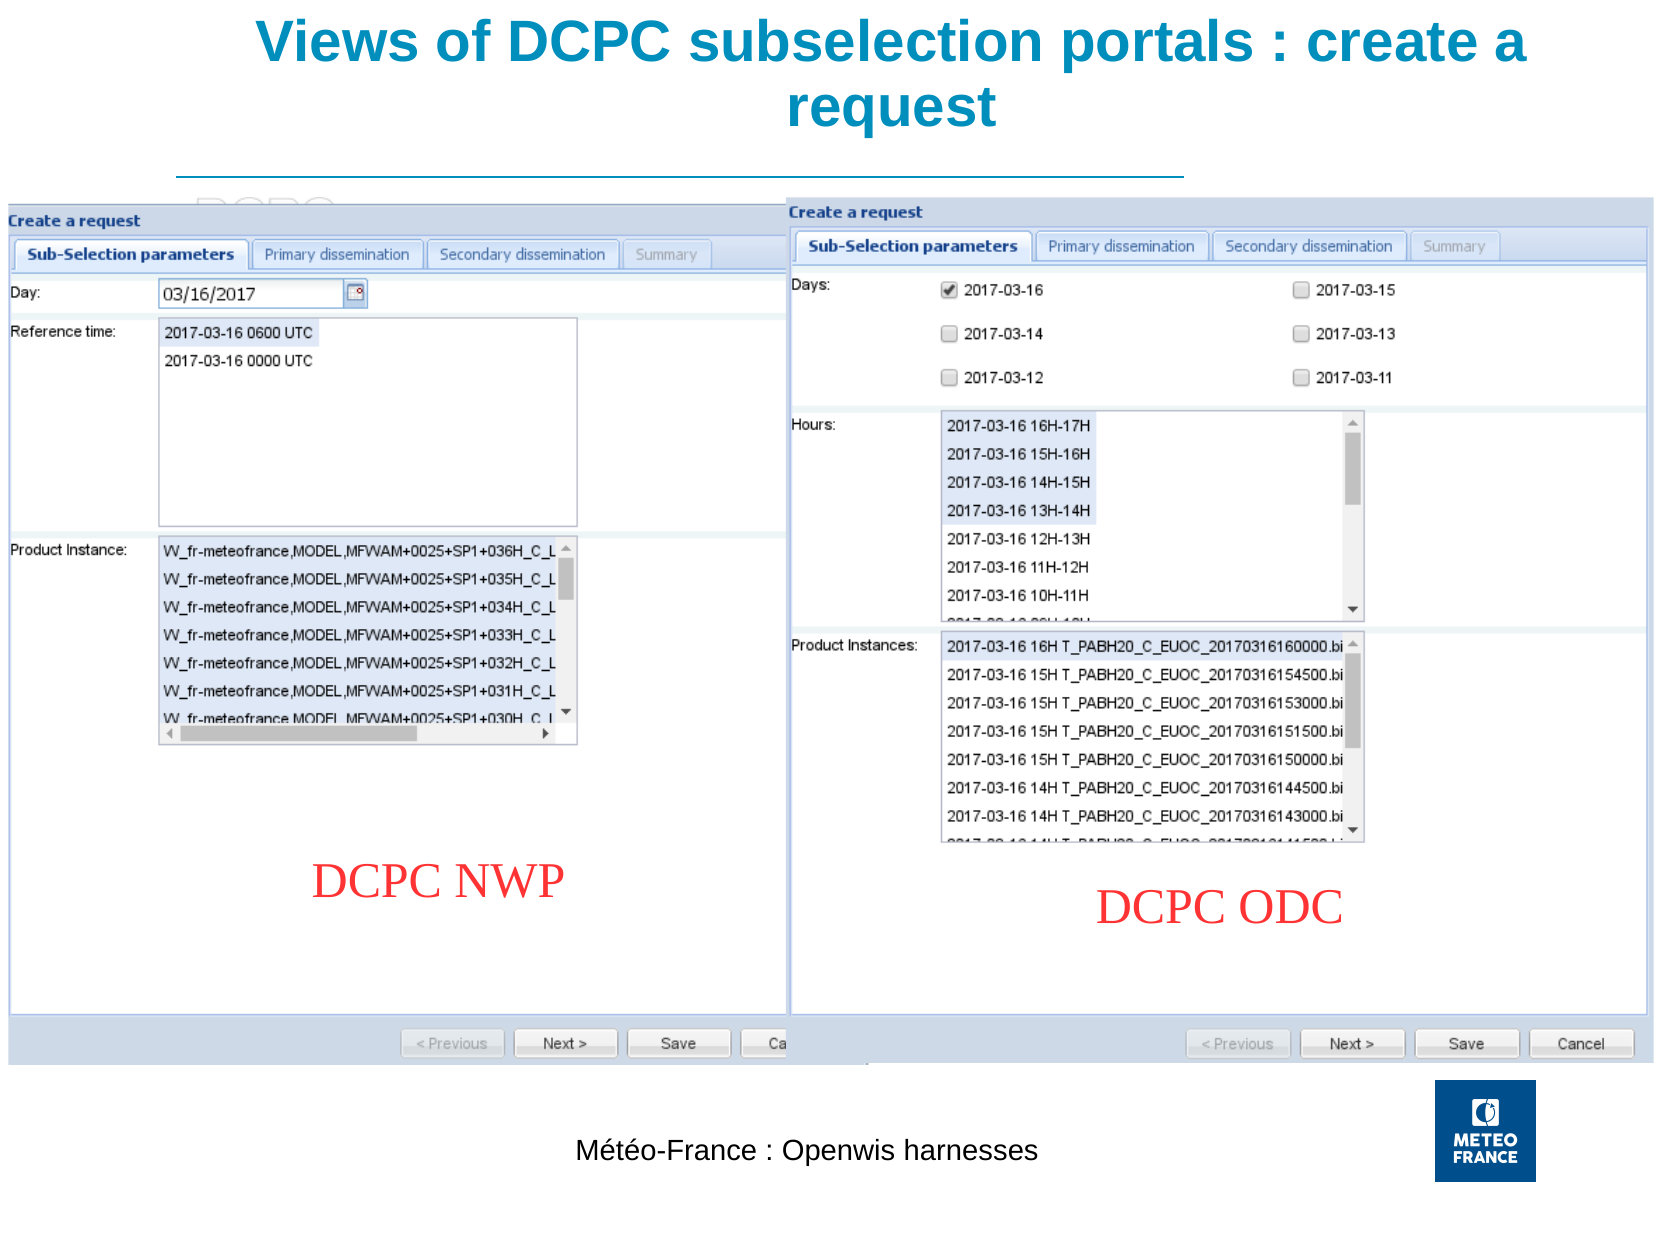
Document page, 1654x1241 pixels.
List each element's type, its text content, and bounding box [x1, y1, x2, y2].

picture [1435, 1080, 1536, 1182]
title Views of DCPC subselection portals : create a request [176, 8, 1609, 139]
picture [8, 197, 1654, 1065]
